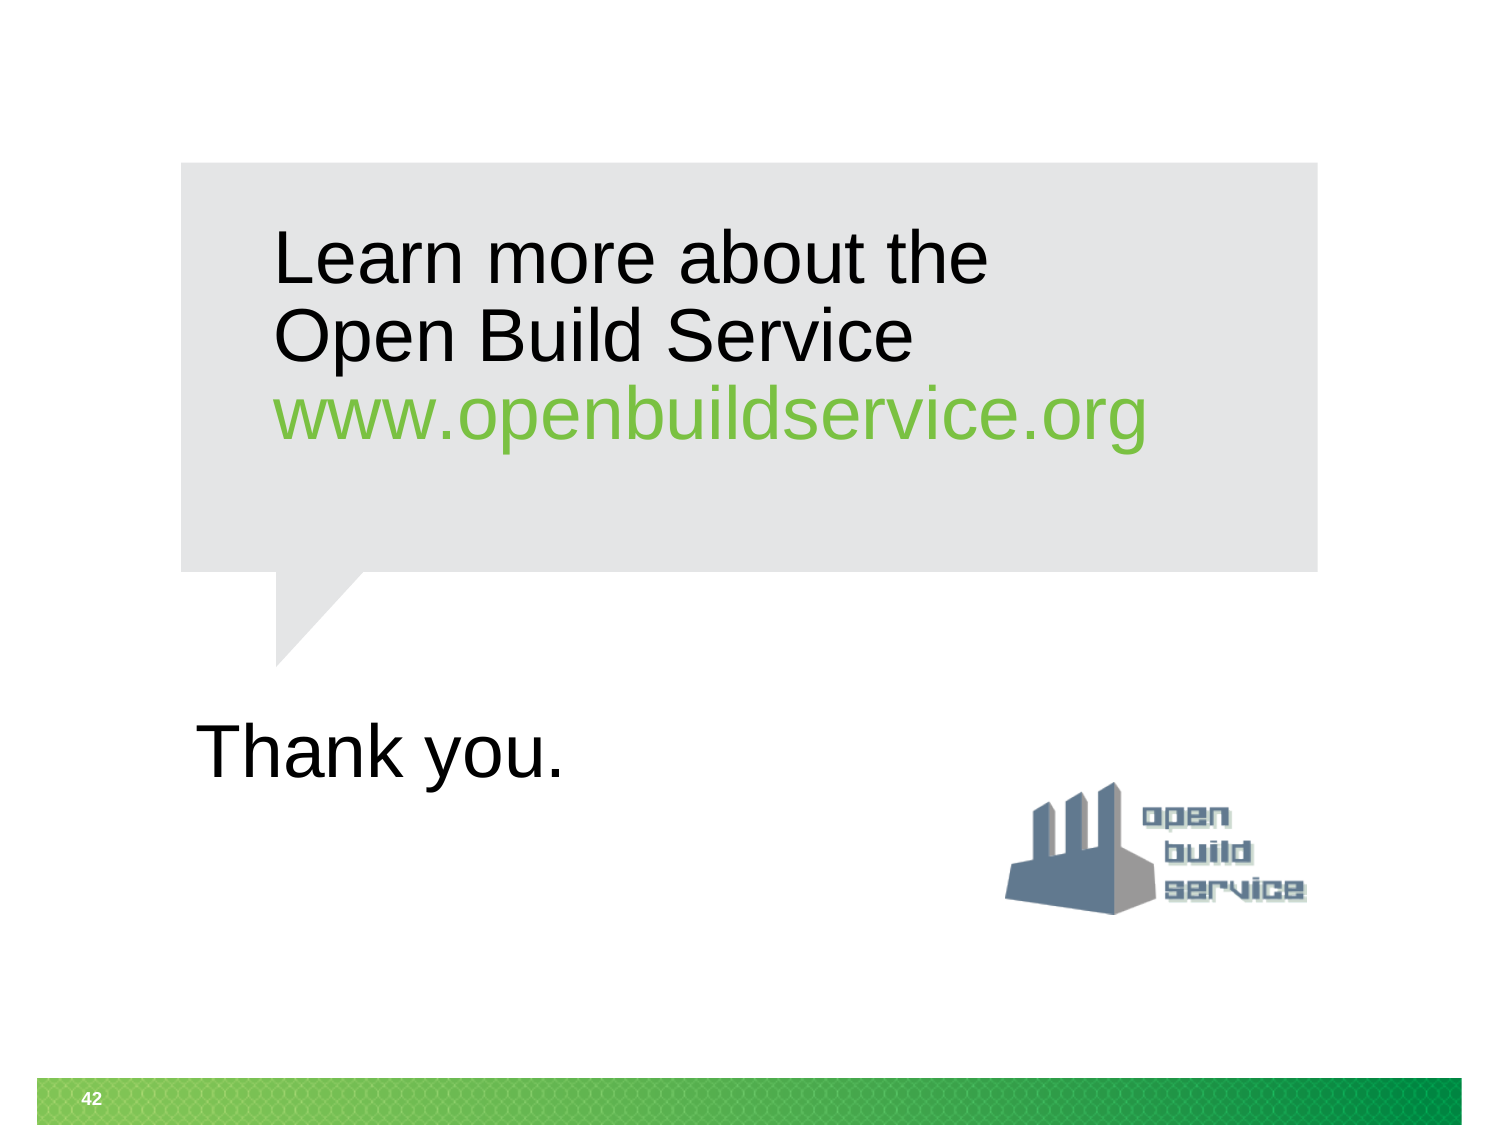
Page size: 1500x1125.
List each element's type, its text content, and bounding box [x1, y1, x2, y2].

text_box Learn more about the Open Build Service www.openbuildservice.org [259, 213, 1334, 463]
picture [37, 1078, 1462, 1125]
picture [1005, 782, 1307, 915]
